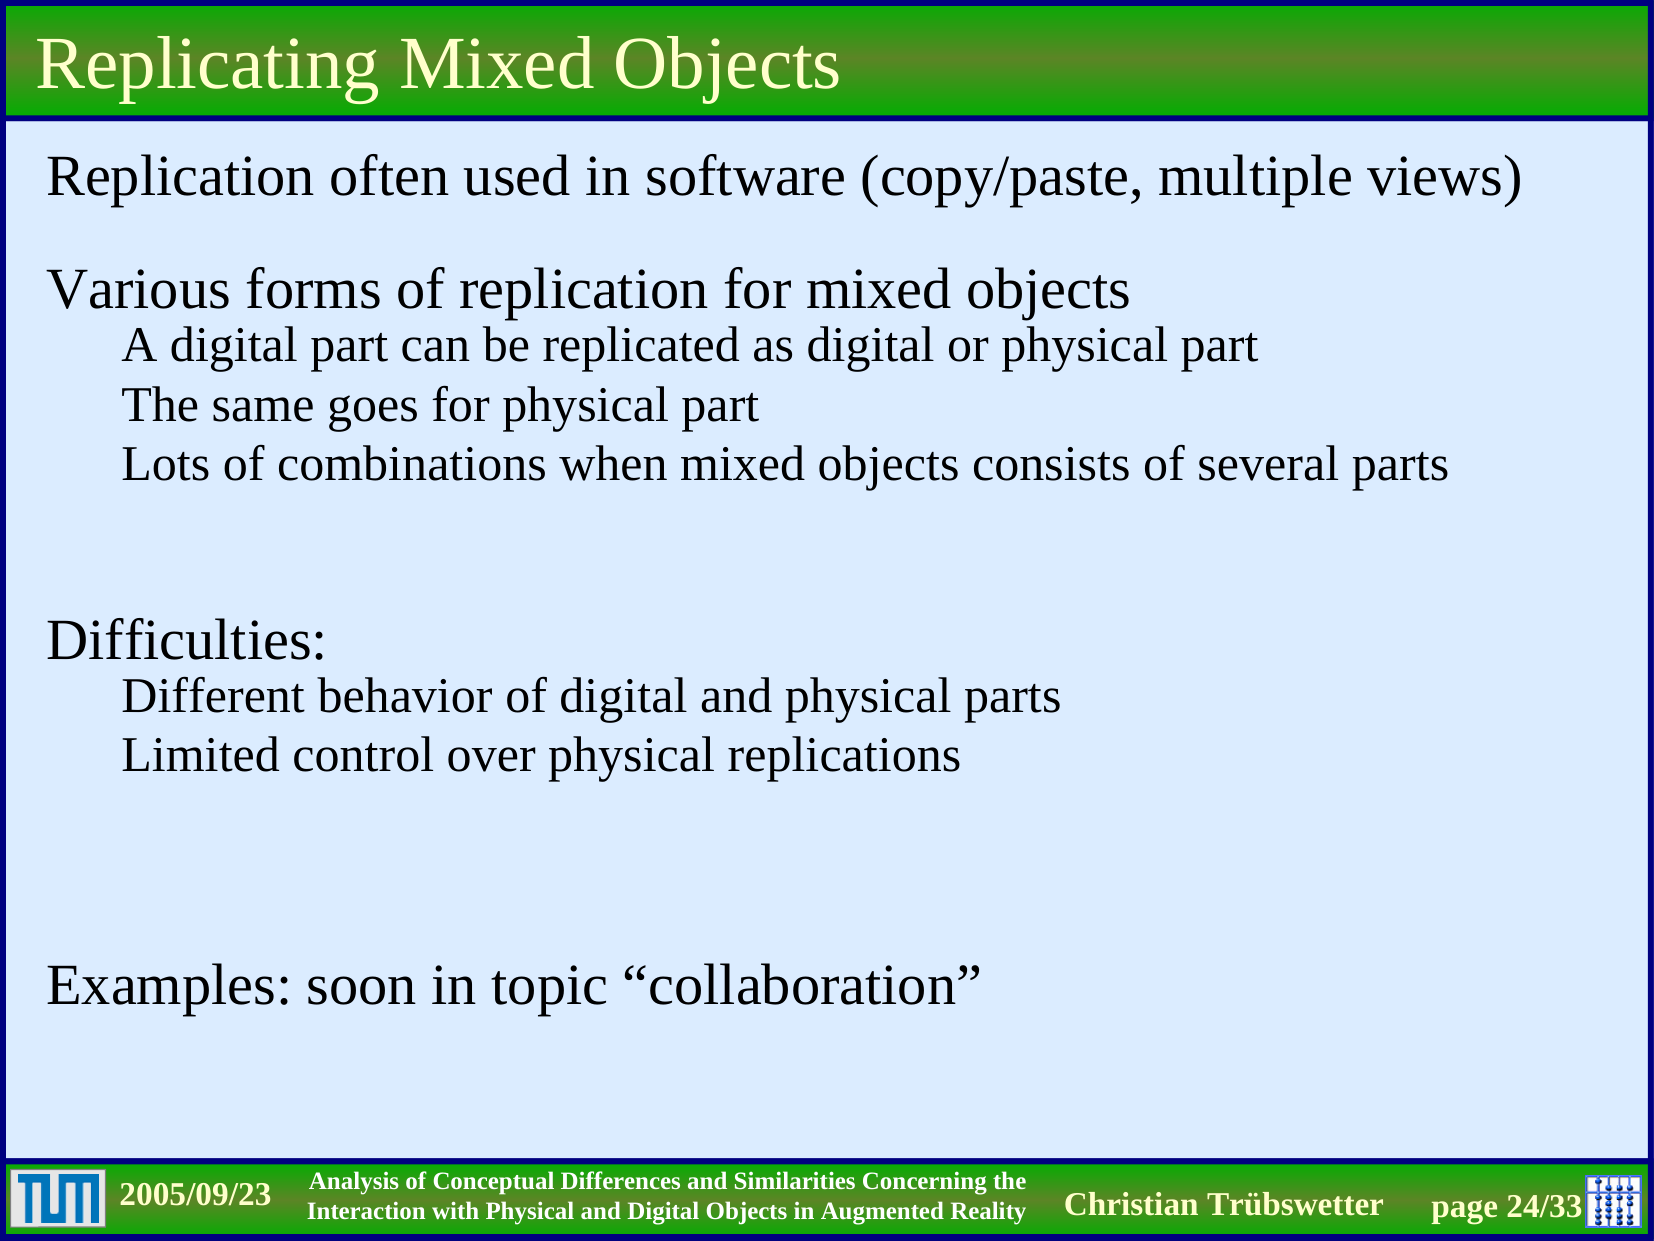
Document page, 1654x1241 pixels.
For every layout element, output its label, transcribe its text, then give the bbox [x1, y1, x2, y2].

picture [1585, 1175, 1642, 1228]
list Replication often used in software (copy/paste, multiple views) Various forms of replication for mixed objects A digital part can be replicated as digital or physical part The same goes for physical part Lots of combinations when mixed objects consists of several parts Difficulties: Different behavior of digital and physical parts Limited control over physical replications Examples: soon in topic “collaboration” [29, 147, 1622, 1140]
title Replicating Mixed Objects [35, 0, 1628, 176]
picture [18, 1174, 99, 1223]
